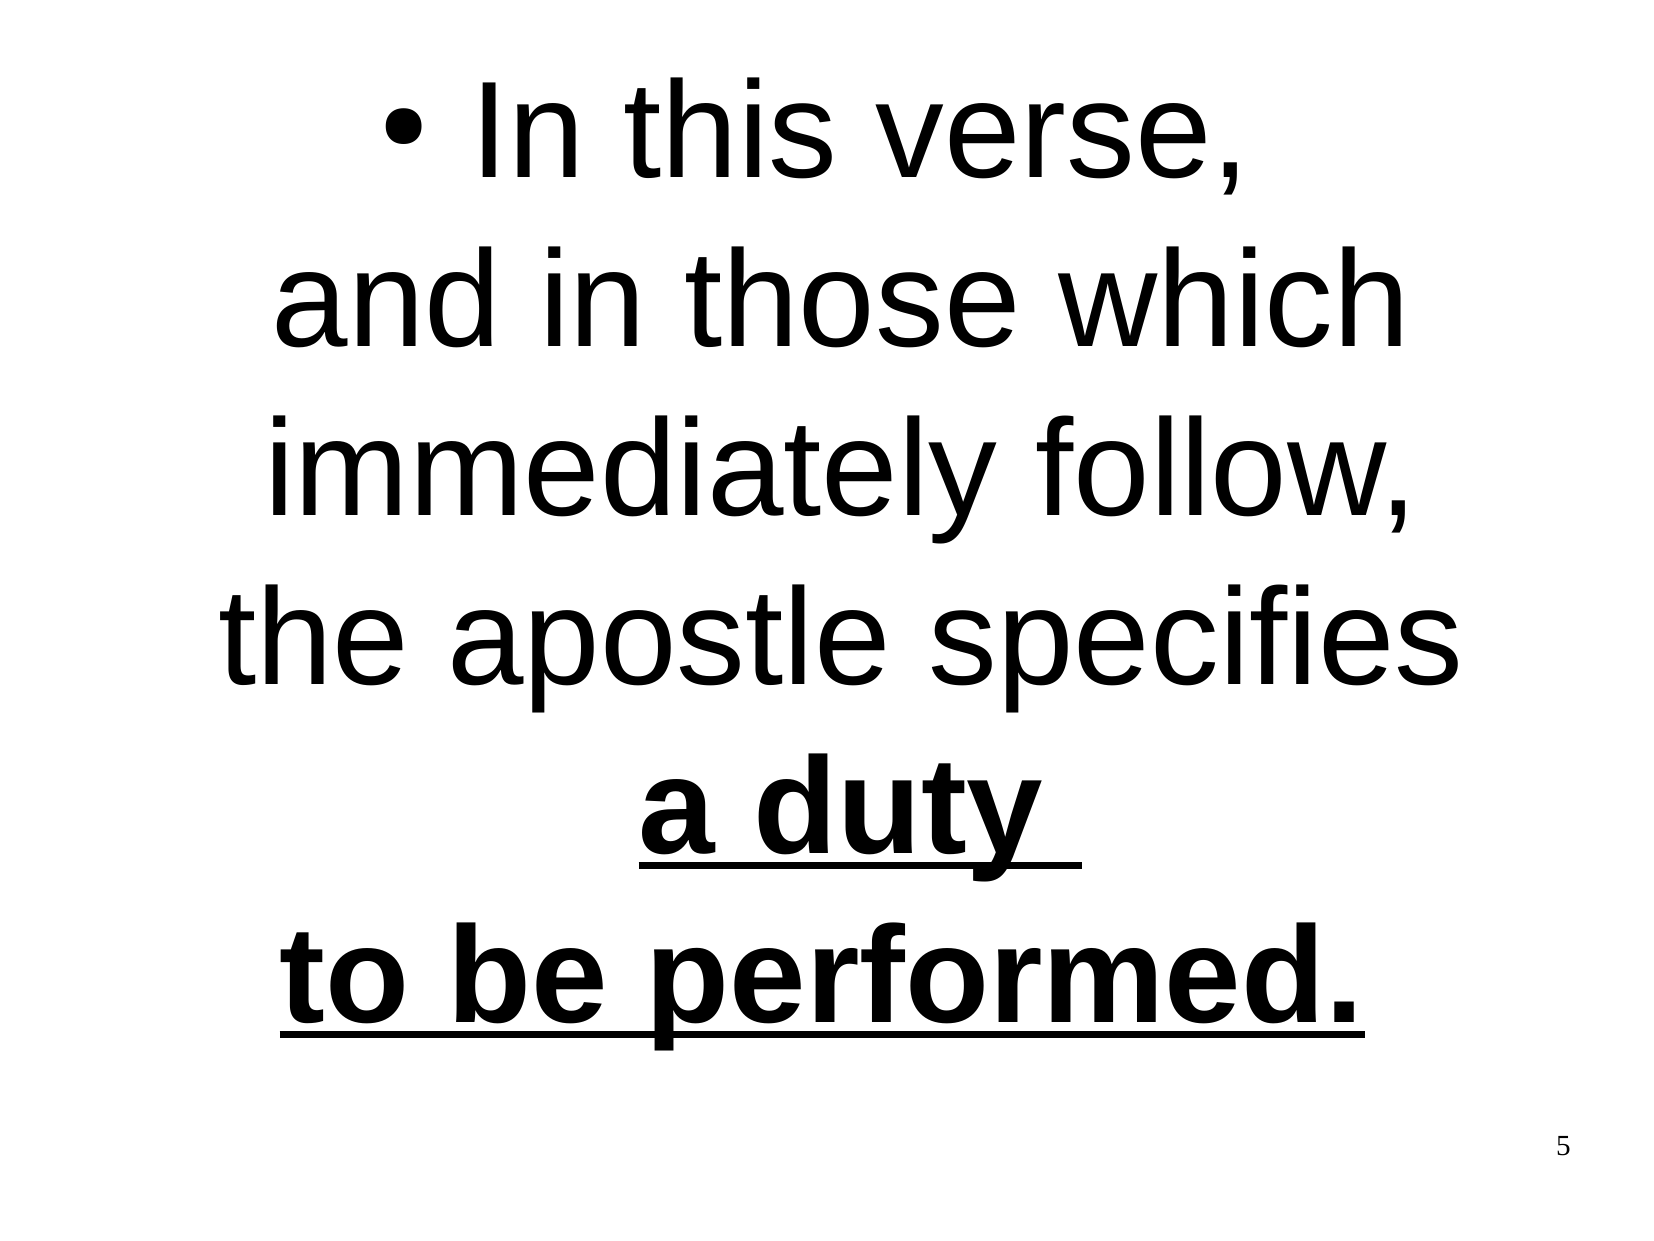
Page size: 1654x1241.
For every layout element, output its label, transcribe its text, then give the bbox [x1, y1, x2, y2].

list In this verse, and in those which immediately follow, the apostle specifies a duty to be performed. [37, 37, 1613, 1201]
